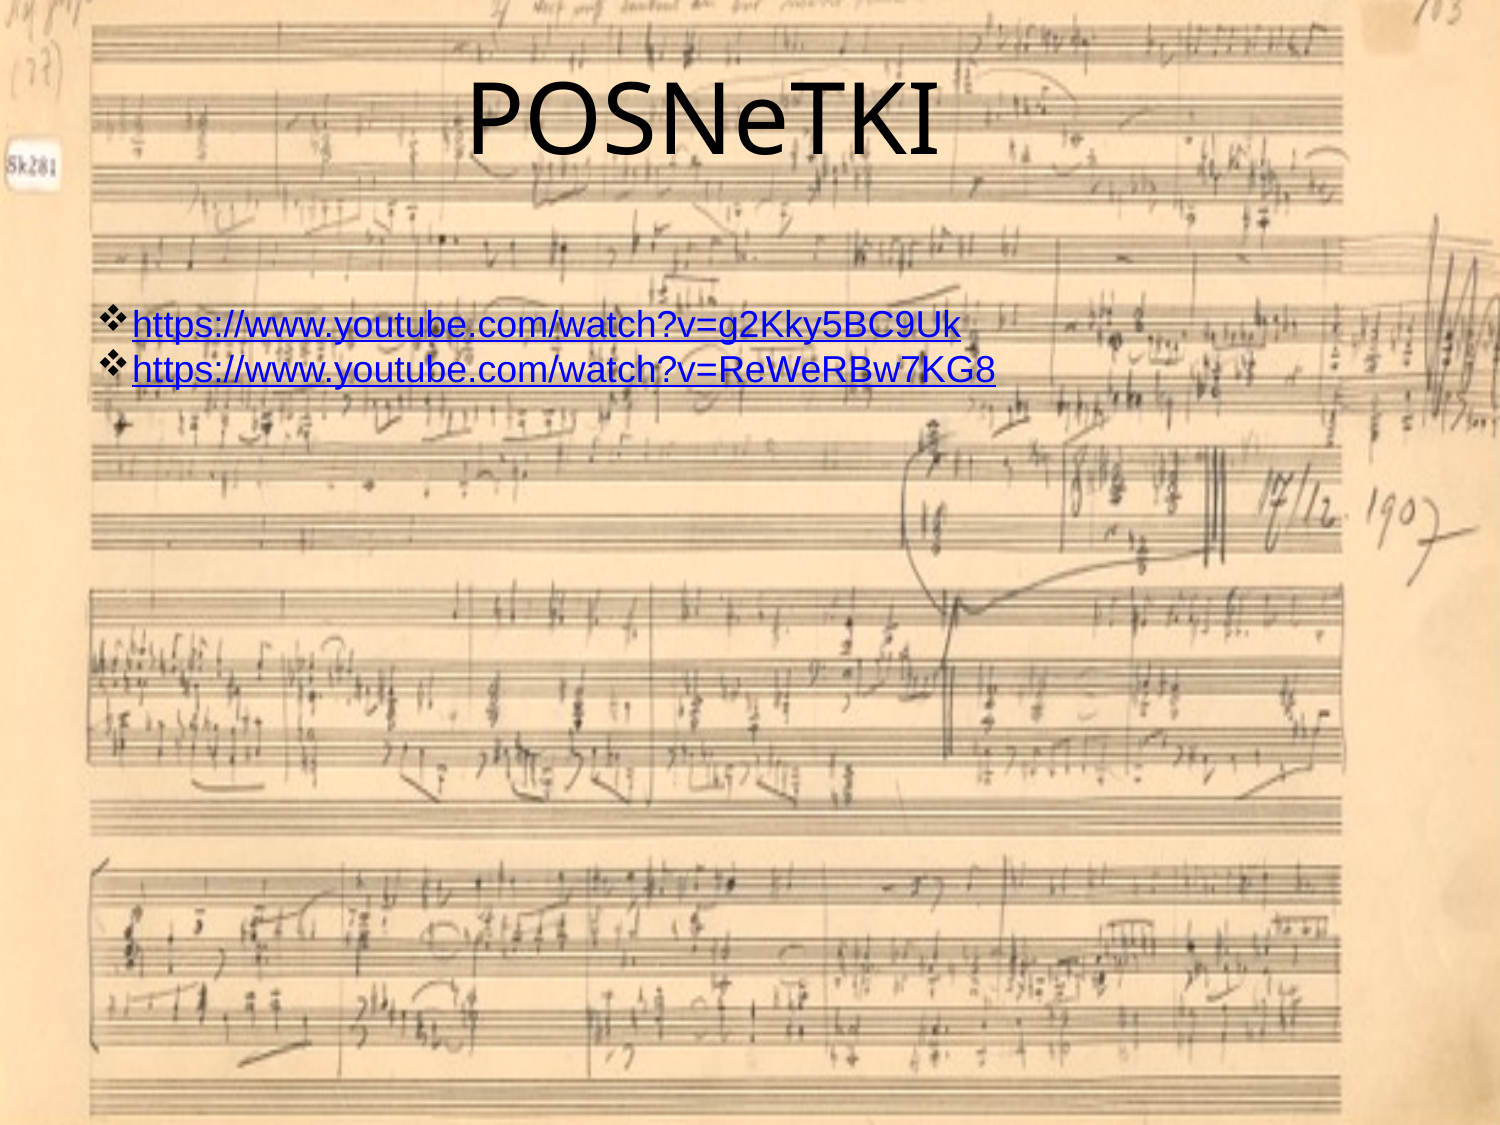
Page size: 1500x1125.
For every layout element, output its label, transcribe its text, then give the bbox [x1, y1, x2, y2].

text_box https://www.youtube.com/watch?v=g2Kky5BC9Uk https://www.youtube.com/watch?v=ReWeRBw7KG8 [81, 292, 1325, 488]
picture [0, 0, 1500, 1125]
text_box POSNeTKI [292, 46, 1114, 182]
